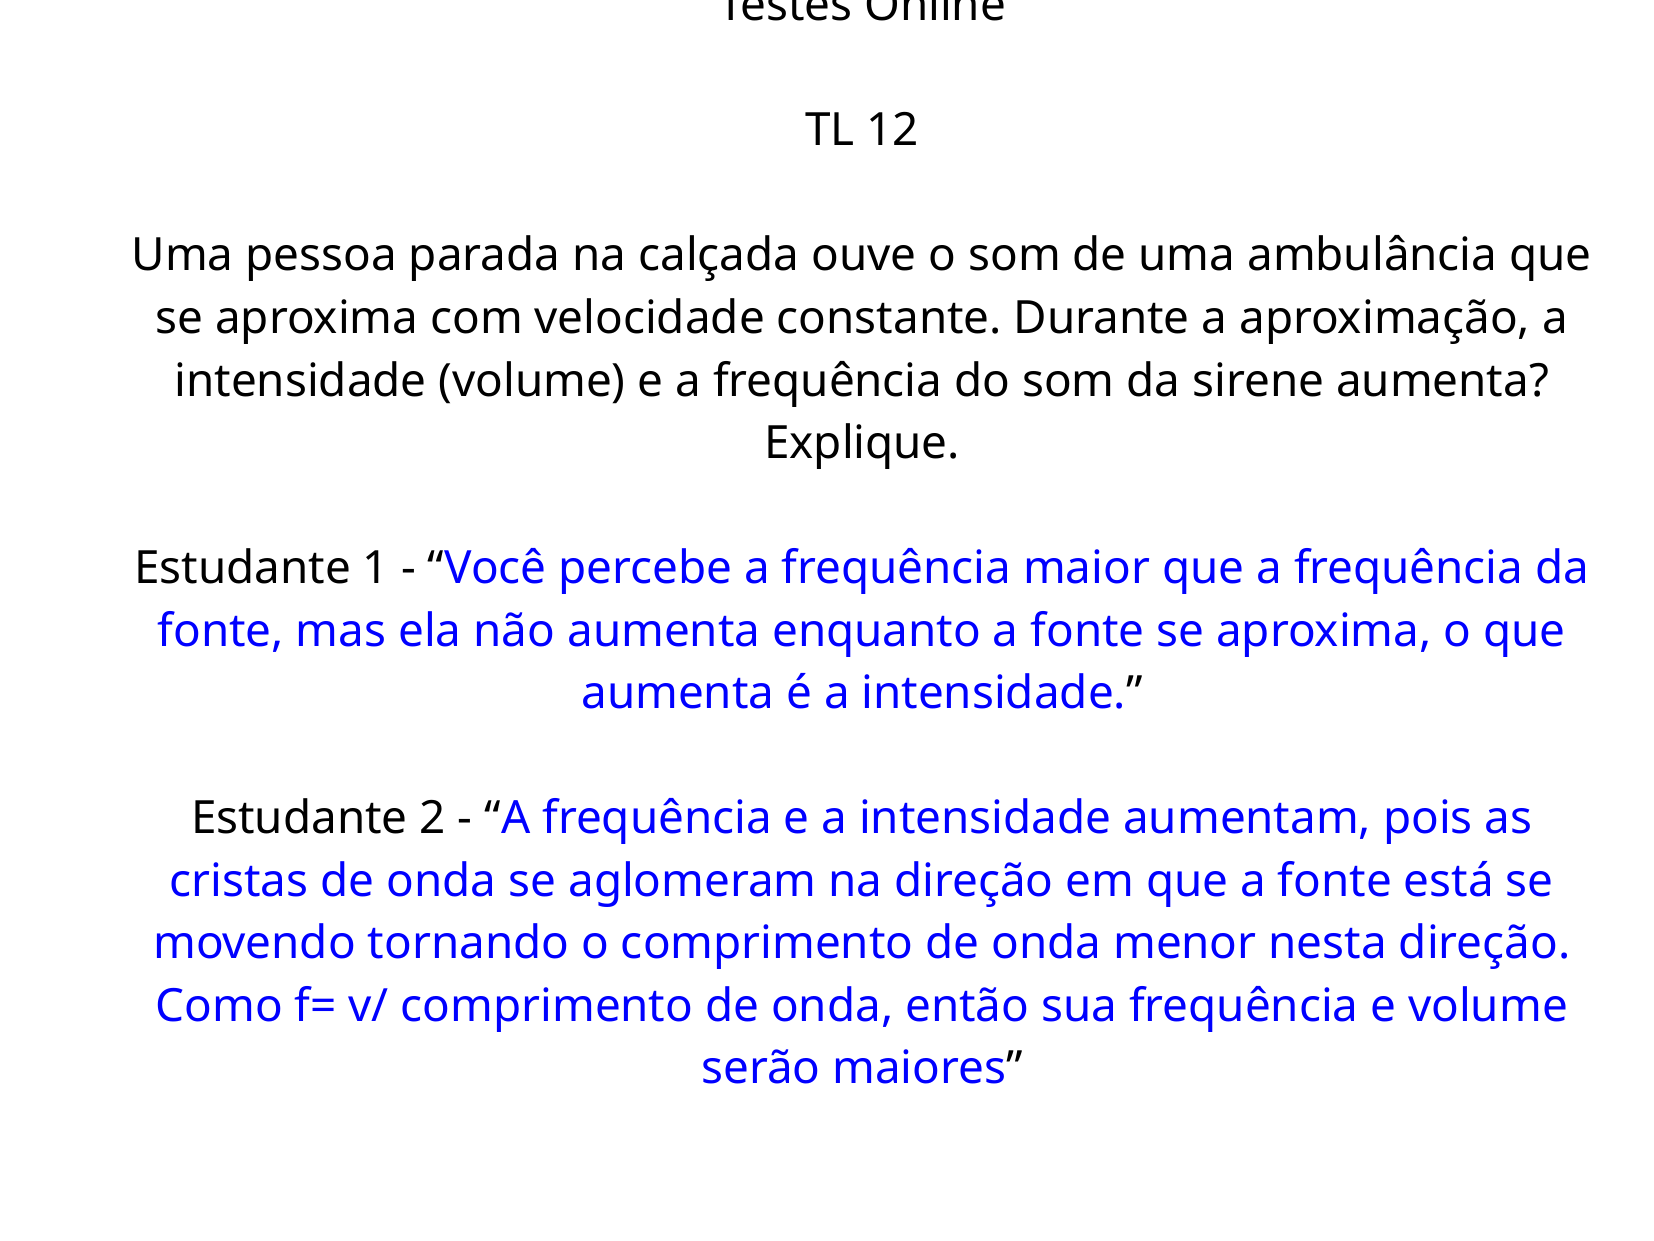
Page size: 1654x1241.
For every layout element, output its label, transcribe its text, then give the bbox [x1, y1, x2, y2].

title Testes Online TL 12 Uma pessoa parada na calçada ouve o som de uma ambulância que se aproxima com velocidade constante. Durante a aproximação, a intensidade (volume) e a frequência do som da sirene aumenta? Explique. Estudante 1 - “Você percebe a frequência maior que a frequência da fonte, mas ela não aumenta enquanto a fonte se aproxima, o que aumenta é a intensidade.” Estudante 2 - “A frequência e a intensidade aumentam, pois as cristas de onda se aglomeram na direção em que a fonte está se movendo tornando o comprimento de onda menor nesta direção. Como f= v/ comprimento de onda, então sua frequência e volume serão maiores” [118, 99, 1607, 1095]
